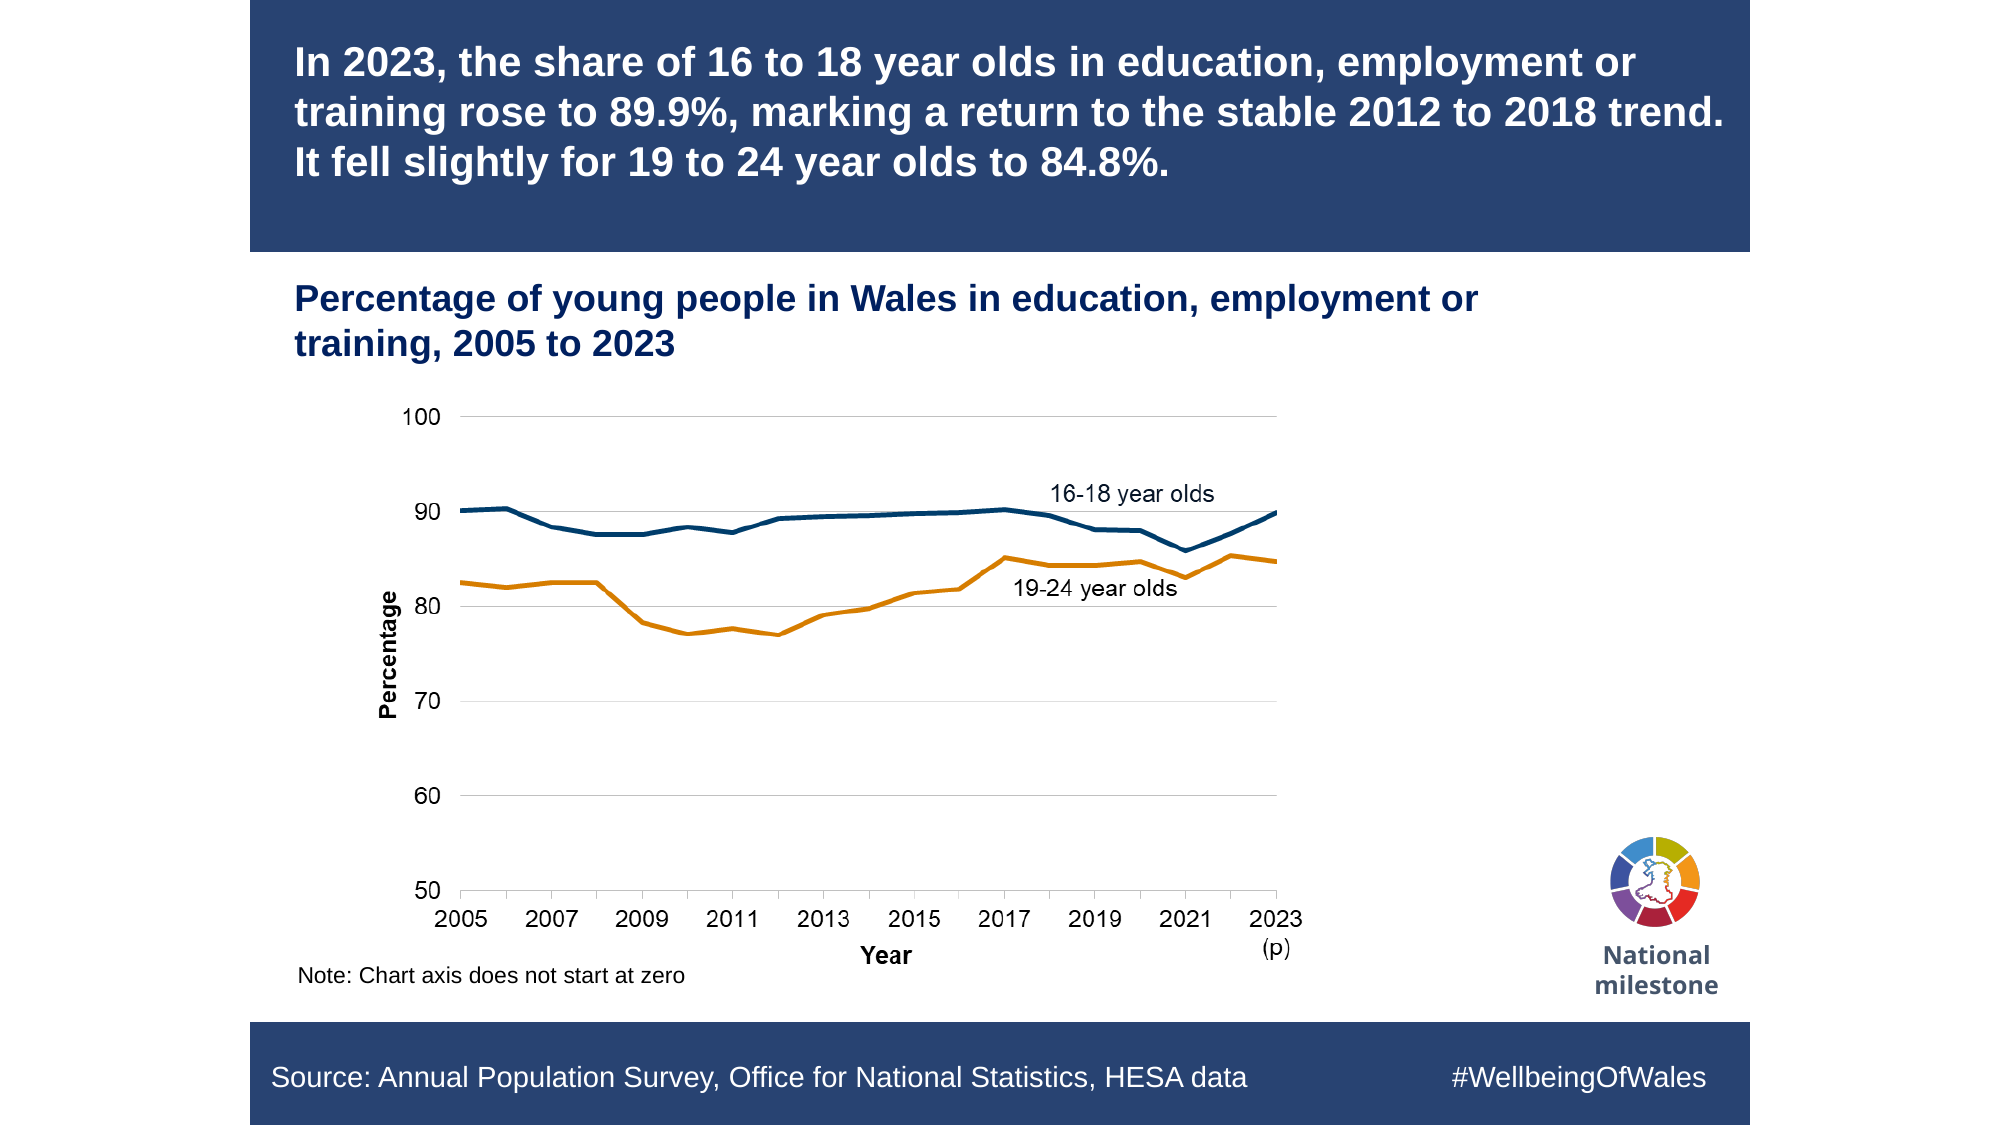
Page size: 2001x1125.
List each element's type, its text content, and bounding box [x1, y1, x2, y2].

picture [363, 372, 1355, 988]
picture [1610, 837, 1704, 927]
text_box [250, 0, 279, 252]
text_box National milestone [1559, 931, 1755, 1008]
text_box Percentage of young people in Wales in education, employment or training, 2005 to 2023 [279, 266, 1650, 371]
text_box Note: Chart axis does not start at zero [282, 952, 708, 996]
text_box #WellbeingOfWales [1437, 1050, 1734, 1101]
text_box Source: Annual Population Survey, Office for National Statistics, HESA data [256, 1050, 1508, 1125]
text_box [250, 1022, 1750, 1125]
title In 2023, the share of 16 to 18 year olds in education, employment or training rose to 89.9%, marking a return to the stable 2012 to 2018 trend. It fell slightly for 19 to 24 year olds to 84.8%. [279, 0, 1750, 281]
